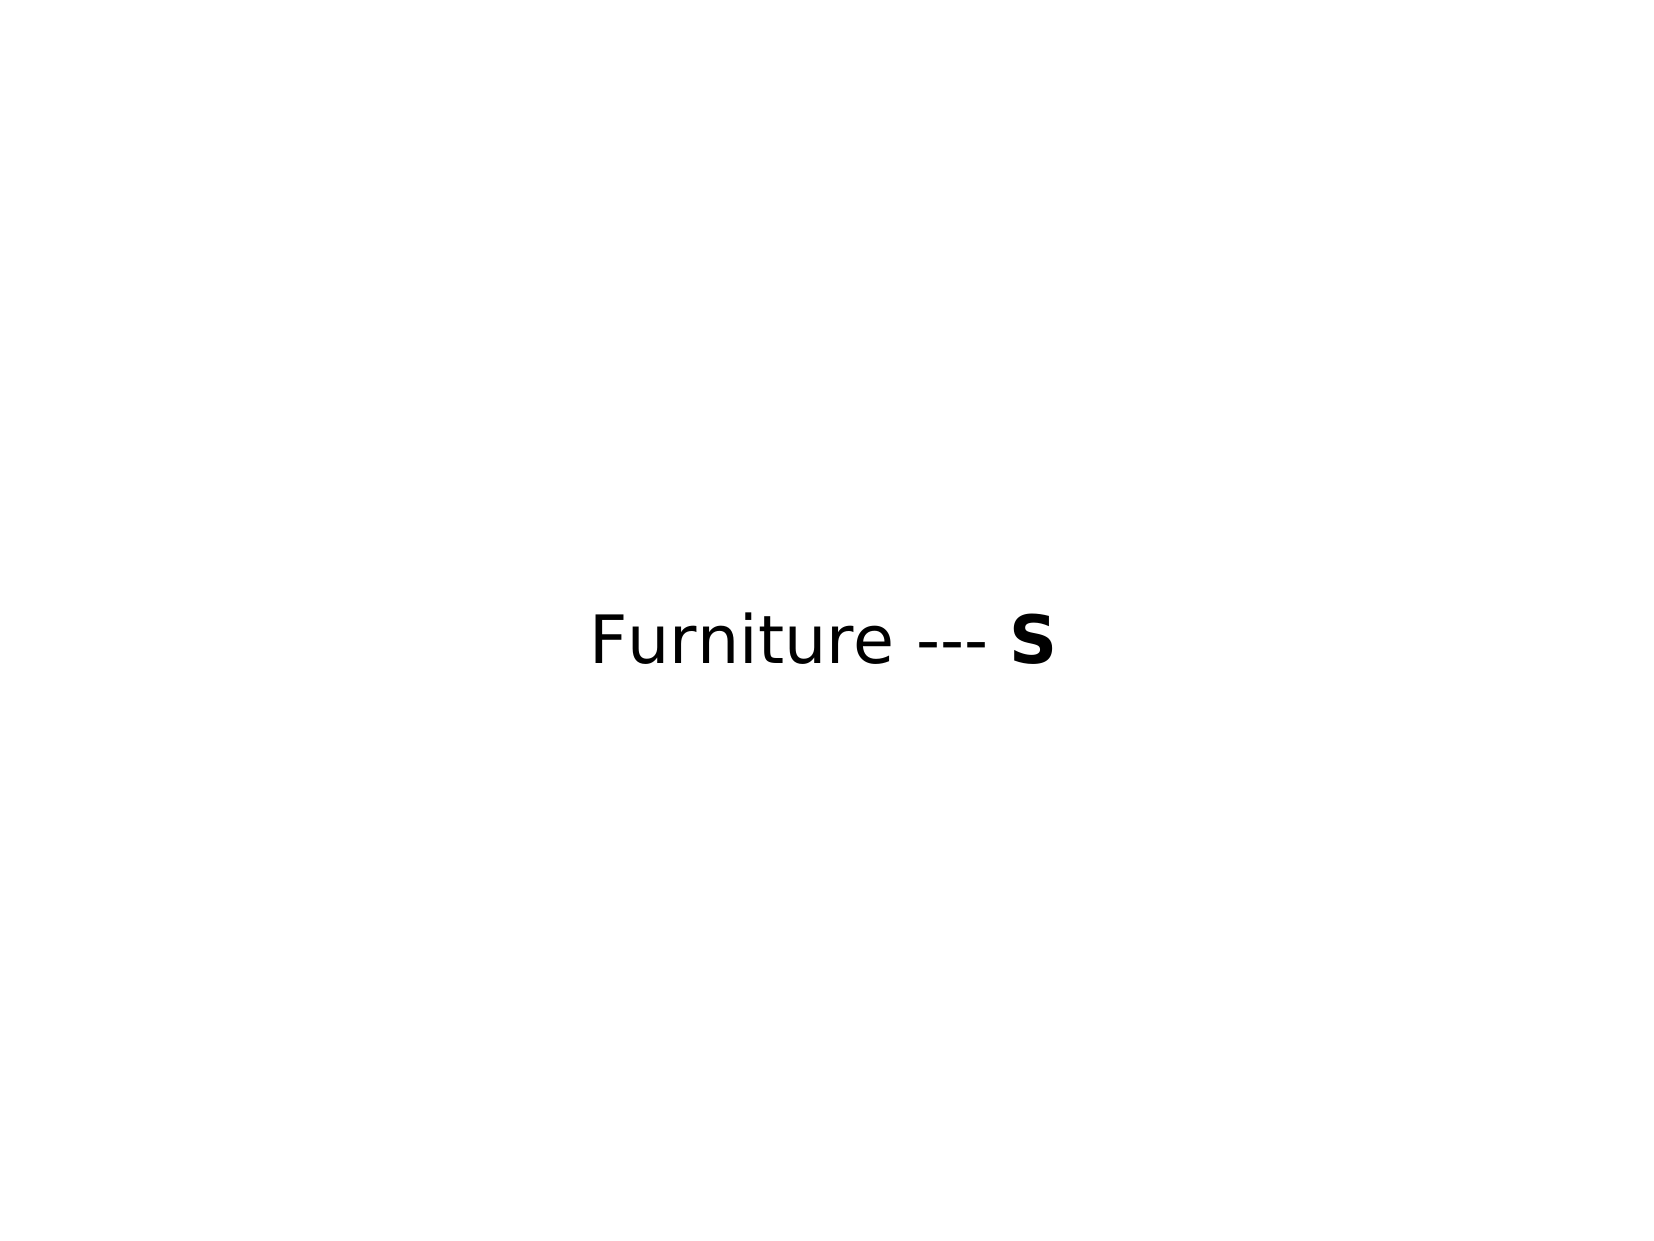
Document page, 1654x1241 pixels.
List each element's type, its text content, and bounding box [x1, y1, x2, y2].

subtitle Furniture --- S [82, 290, 1565, 1010]
